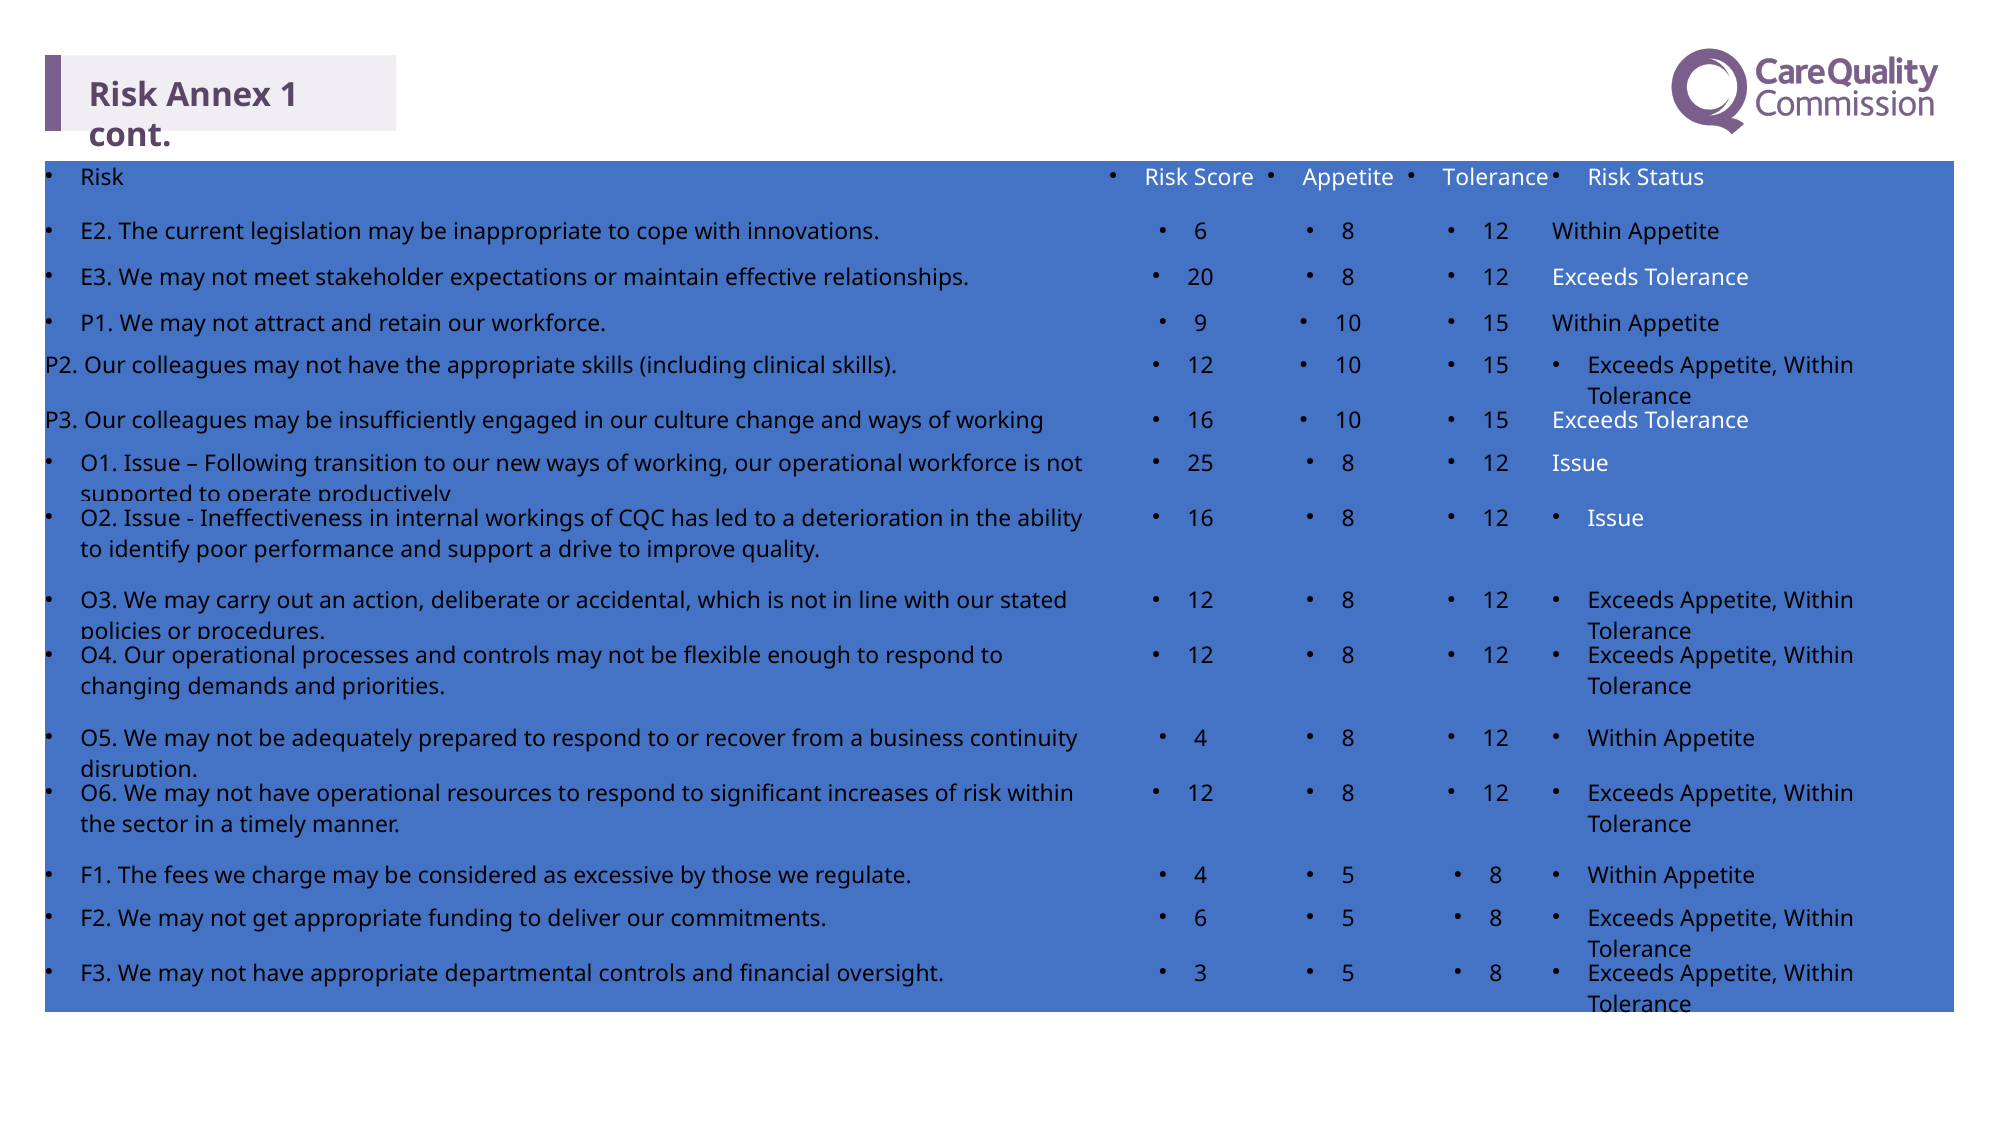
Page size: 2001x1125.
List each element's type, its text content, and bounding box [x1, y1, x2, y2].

table_cell 15 [1404, 307, 1552, 349]
table_cell 15 [1404, 404, 1552, 446]
table_cell 12 [1404, 777, 1552, 859]
table_cell 5 [1257, 957, 1404, 1012]
table_cell E2. The current legislation may be inappropriate to cope with innovations. [45, 215, 1109, 261]
table_cell Within Appetite [1552, 859, 1954, 902]
table_cell 8 [1257, 501, 1404, 584]
table_cell 12 [1404, 261, 1552, 307]
table_cell 12 [1109, 349, 1257, 404]
table_cell P2. Our colleagues may not have the appropriate skills (including clinical skills). [45, 349, 1109, 404]
table_cell 12 [1109, 639, 1257, 722]
table_cell 12 [1109, 584, 1257, 639]
table_cell 12 [1404, 215, 1552, 261]
table_cell O6. We may not have operational resources to respond to significant increases of risk within the sector in a timely manner. [45, 777, 1109, 859]
table_cell 4 [1109, 859, 1257, 902]
table_cell 12 [1404, 584, 1552, 639]
table_cell 12 [1404, 722, 1552, 777]
table_cell 5 [1257, 902, 1404, 957]
table_cell 16 [1109, 404, 1257, 446]
table_cell 15 [1404, 349, 1552, 404]
table_header Risk Score [1109, 161, 1257, 215]
table_cell 10 [1257, 404, 1404, 446]
table_cell F2. We may not get appropriate funding to deliver our commitments. [45, 902, 1109, 957]
table_cell Within Appetite [1552, 307, 1954, 349]
table_cell Exceeds Appetite, Within Tolerance [1552, 349, 1954, 404]
picture [1671, 48, 1939, 134]
table_cell 16 [1109, 501, 1257, 584]
table_cell O2. Issue - Ineffectiveness in internal workings of CQC has led to a deterioration in the ability to identify poor performance and support a drive to improve quality. [45, 501, 1109, 584]
table_cell Exceeds Appetite, Within Tolerance [1552, 957, 1954, 1012]
table_cell Within Appetite [1552, 215, 1954, 261]
table_cell 6 [1109, 215, 1257, 261]
table_cell 8 [1257, 639, 1404, 722]
table_cell 8 [1257, 584, 1404, 639]
table_cell 8 [1257, 777, 1404, 859]
table_header Risk Status [1552, 161, 1954, 215]
table_header Risk [45, 161, 1109, 215]
table_cell Within Appetite [1552, 722, 1954, 777]
table_cell 12 [1404, 639, 1552, 722]
table_cell 8 [1257, 261, 1404, 307]
table_cell 25 [1109, 446, 1257, 501]
table_cell 4 [1109, 722, 1257, 777]
table_cell Issue [1552, 446, 1954, 501]
table_cell 8 [1257, 722, 1404, 777]
table_cell 12 [1404, 446, 1552, 501]
table_cell Exceeds Appetite, Within Tolerance [1552, 639, 1954, 722]
table_cell Exceeds Appetite, Within Tolerance [1552, 902, 1954, 957]
table_cell 20 [1109, 261, 1257, 307]
table_cell O4. Our operational processes and controls may not be flexible enough to respond to changing demands and priorities. [45, 639, 1109, 722]
table_cell 5 [1257, 859, 1404, 902]
table_cell F3. We may not have appropriate departmental controls and financial oversight. [45, 957, 1109, 1012]
table_cell P1. We may not attract and retain our workforce. [45, 307, 1109, 349]
table_cell E3. We may not meet stakeholder expectations or maintain effective relationships. [45, 261, 1109, 307]
table_cell 8 [1257, 446, 1404, 501]
table_cell 12 [1404, 501, 1552, 584]
table_cell O3. We may carry out an action, deliberate or accidental, which is not in line with our stated policies or procedures. [45, 584, 1109, 639]
table_cell 6 [1109, 902, 1257, 957]
table_cell Exceeds Tolerance [1552, 404, 1954, 446]
table_cell Exceeds Appetite, Within Tolerance [1552, 584, 1954, 639]
table_header Appetite [1257, 161, 1404, 215]
table_cell O5. We may not be adequately prepared to respond to or recover from a business continuity disruption. [45, 722, 1109, 777]
table_cell 12 [1109, 777, 1257, 859]
table_cell 8 [1257, 215, 1404, 261]
table_cell 8 [1404, 902, 1552, 957]
table_cell Exceeds Appetite, Within Tolerance [1552, 777, 1954, 859]
title Risk Annex 1 cont. [73, 65, 397, 122]
table_cell Issue [1552, 501, 1954, 584]
text_box [45, 55, 396, 131]
table_cell 10 [1257, 307, 1404, 349]
table_cell P3. Our colleagues may be insufficiently engaged in our culture change and ways of working [45, 404, 1109, 446]
table_header Tolerance [1404, 161, 1552, 215]
table_cell 9 [1109, 307, 1257, 349]
table_cell O1. Issue – Following transition to our new ways of working, our operational workforce is not supported to operate productively [45, 446, 1109, 501]
table_cell 8 [1404, 859, 1552, 902]
table_cell Exceeds Tolerance [1552, 261, 1954, 307]
table_cell 3 [1109, 957, 1257, 1012]
table_cell 10 [1257, 349, 1404, 404]
table_cell 8 [1404, 957, 1552, 1012]
table_cell F1. The fees we charge may be considered as excessive by those we regulate. [45, 859, 1109, 902]
